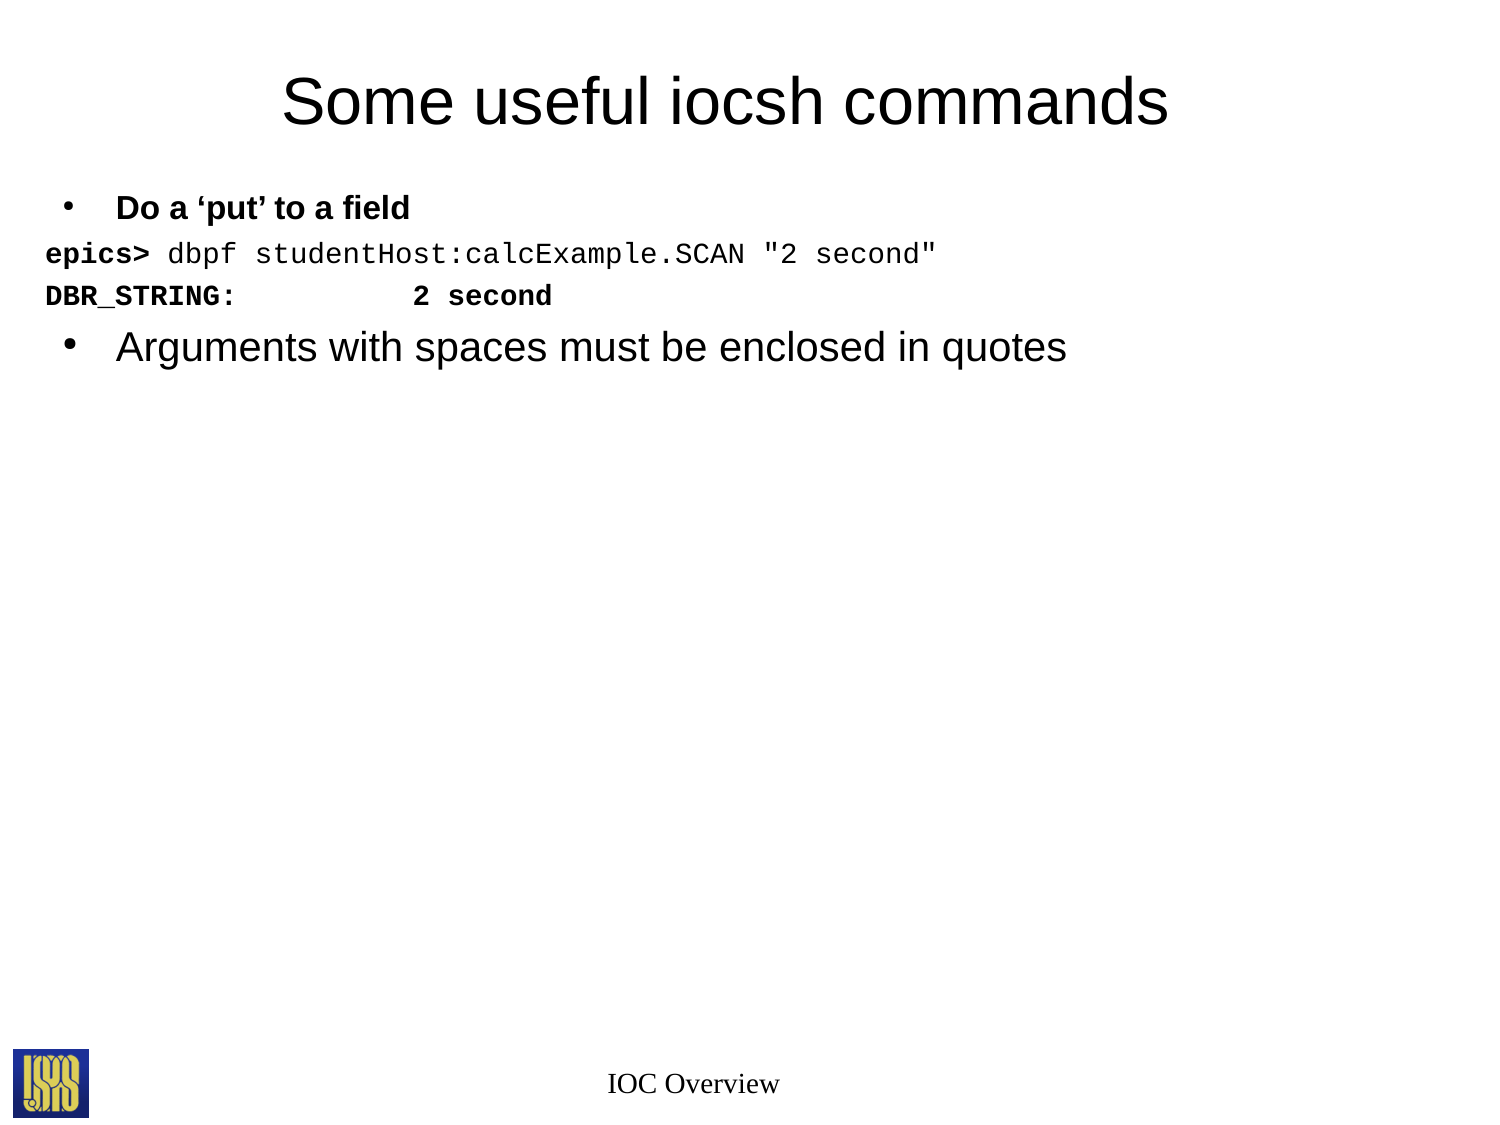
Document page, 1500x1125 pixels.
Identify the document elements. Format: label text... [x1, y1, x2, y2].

list Do a ‘put’ to a field epics> dbpf studentHost:calcExample.SCAN "2 second" DBR_STRING: 2 second Arguments with spaces must be enclosed in quotes [30, 183, 1447, 388]
title Some useful iocsh commands [55, 57, 1361, 146]
picture [13, 1049, 89, 1118]
